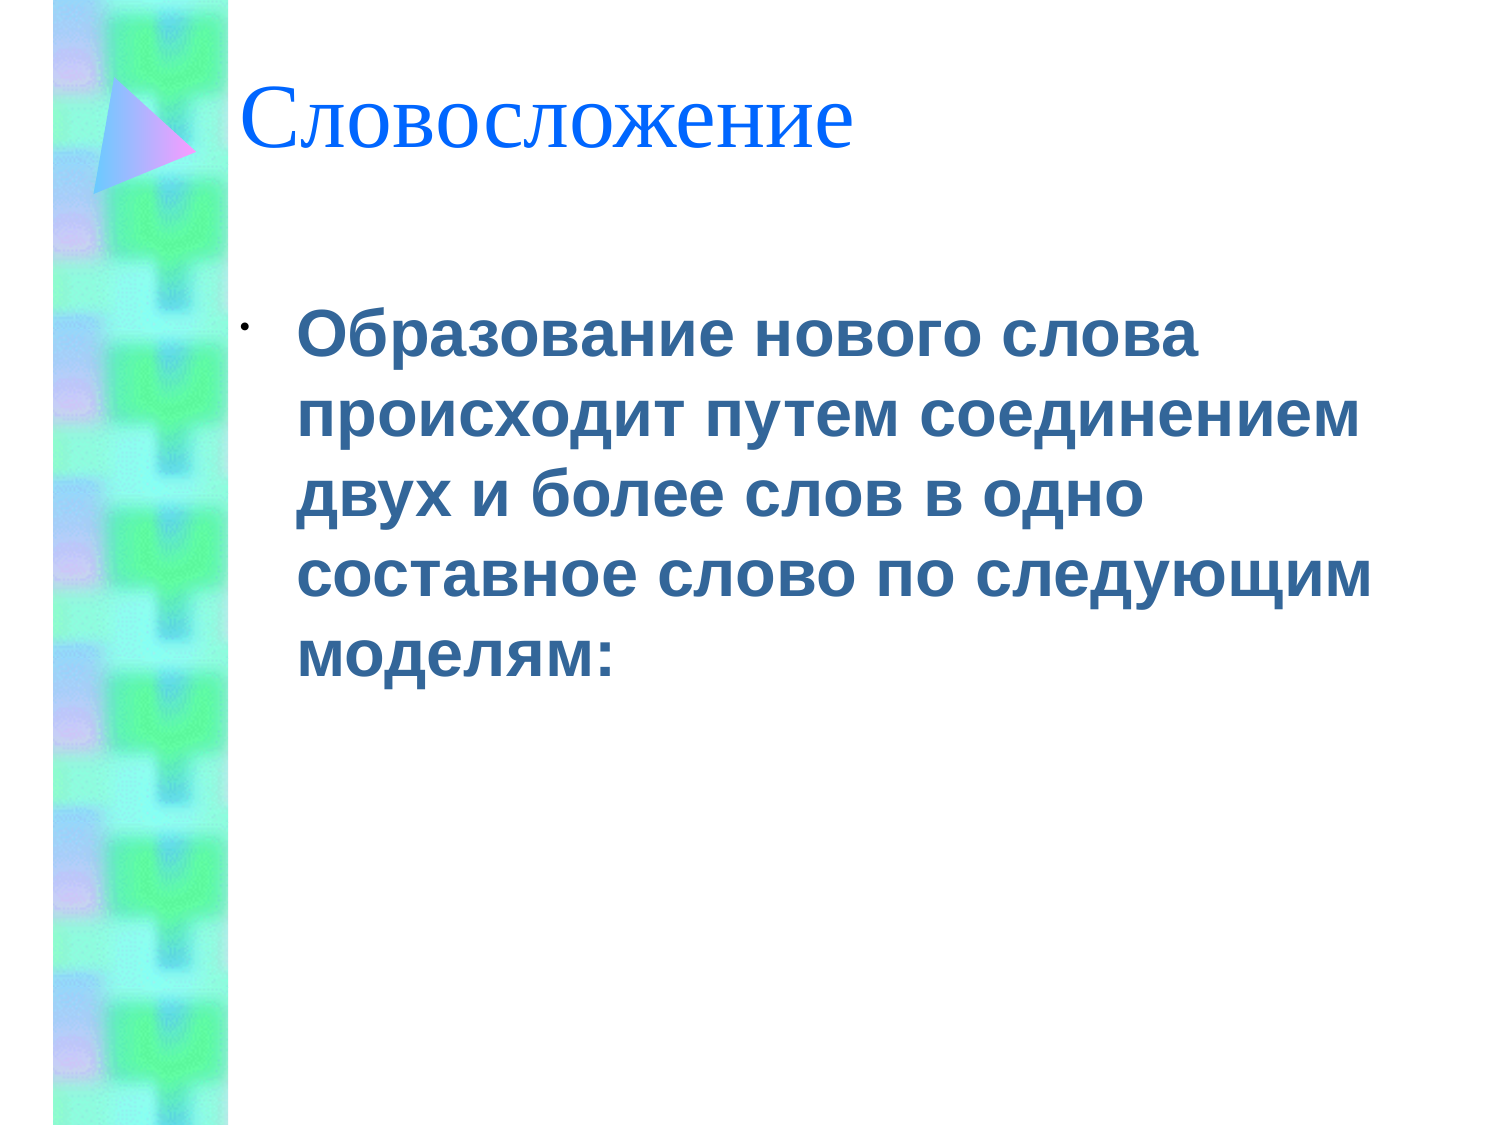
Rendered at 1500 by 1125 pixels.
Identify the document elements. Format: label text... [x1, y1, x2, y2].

picture [53, 0, 229, 1125]
list Образование нового слова происходит путем соединением двух и более слов в одно составное слово по следующим моделям: [224, 275, 1500, 950]
title Словосложение [224, 40, 1500, 229]
